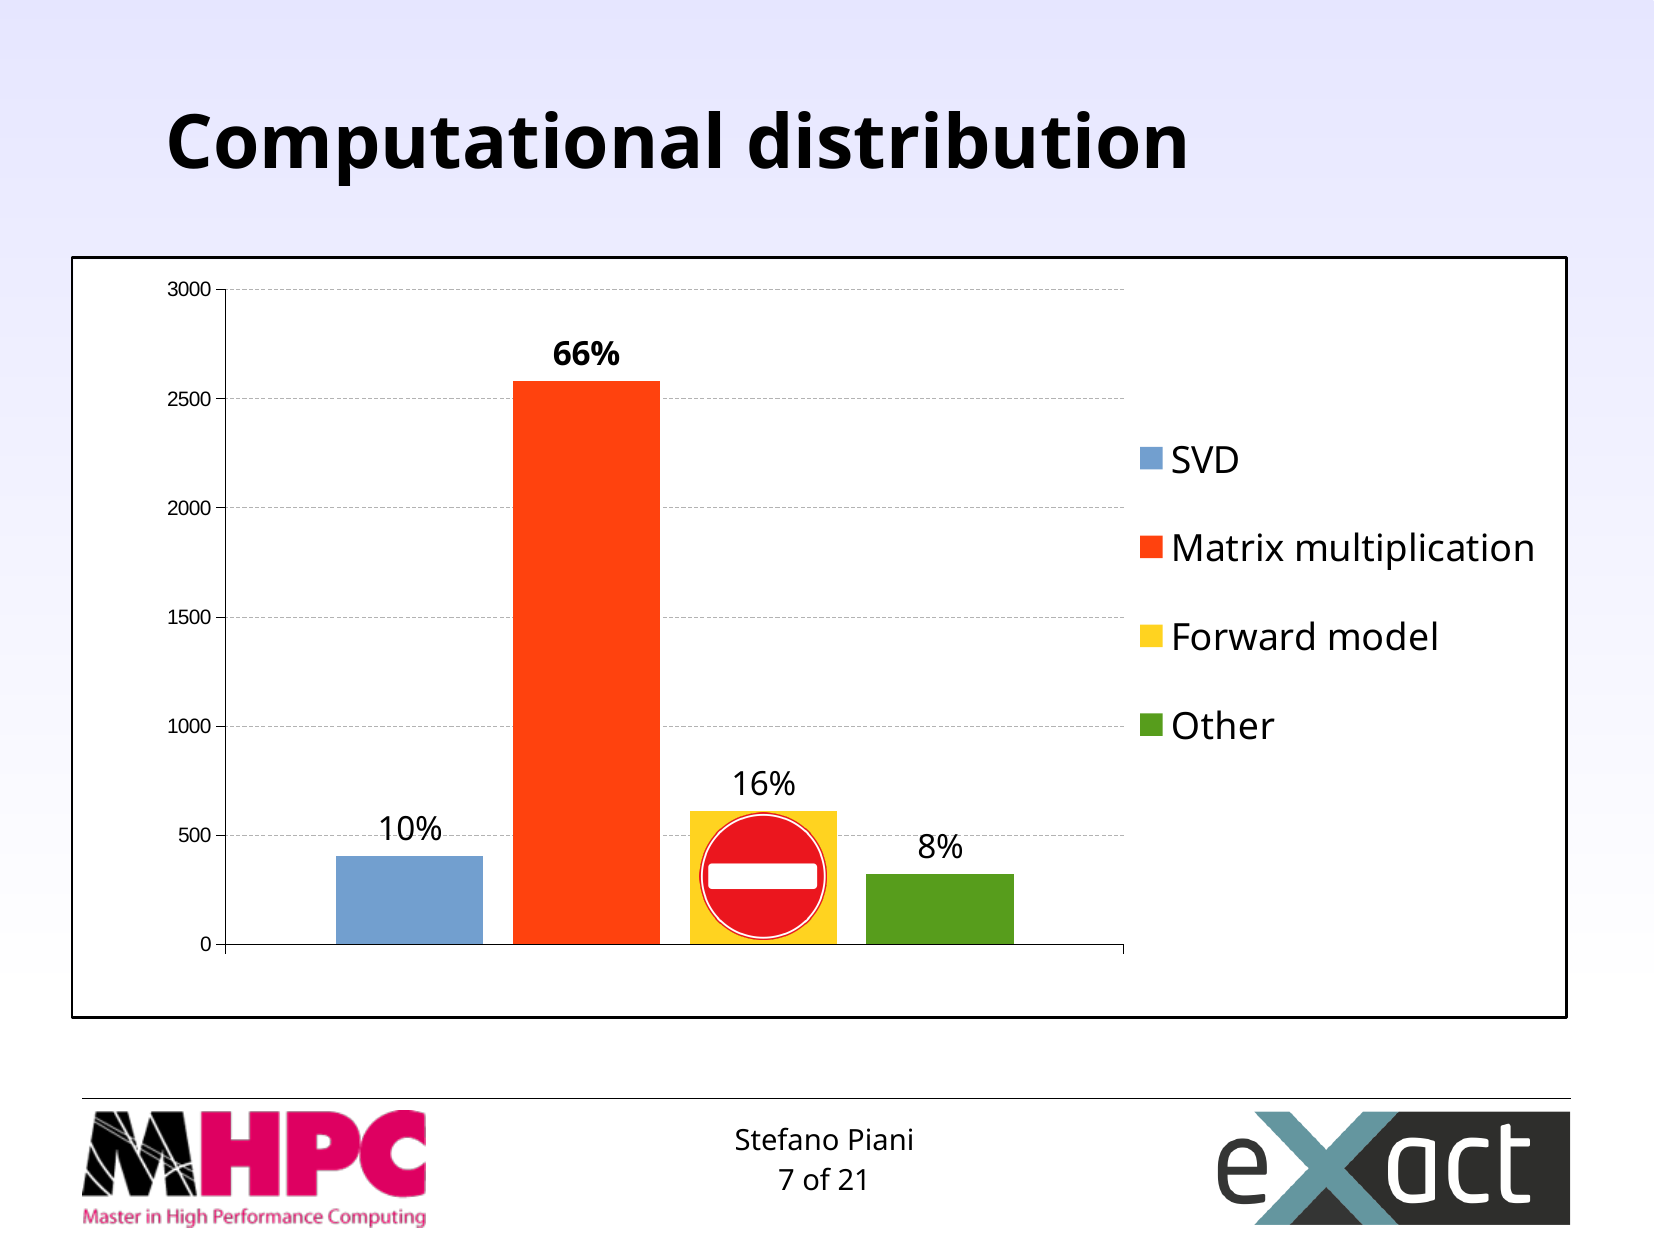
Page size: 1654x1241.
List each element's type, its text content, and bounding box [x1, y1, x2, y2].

chart [73, 259, 1565, 1016]
picture [82, 1110, 426, 1228]
title Computational distribution [165, 35, 1583, 243]
picture [699, 812, 827, 940]
picture [1216, 1110, 1571, 1226]
